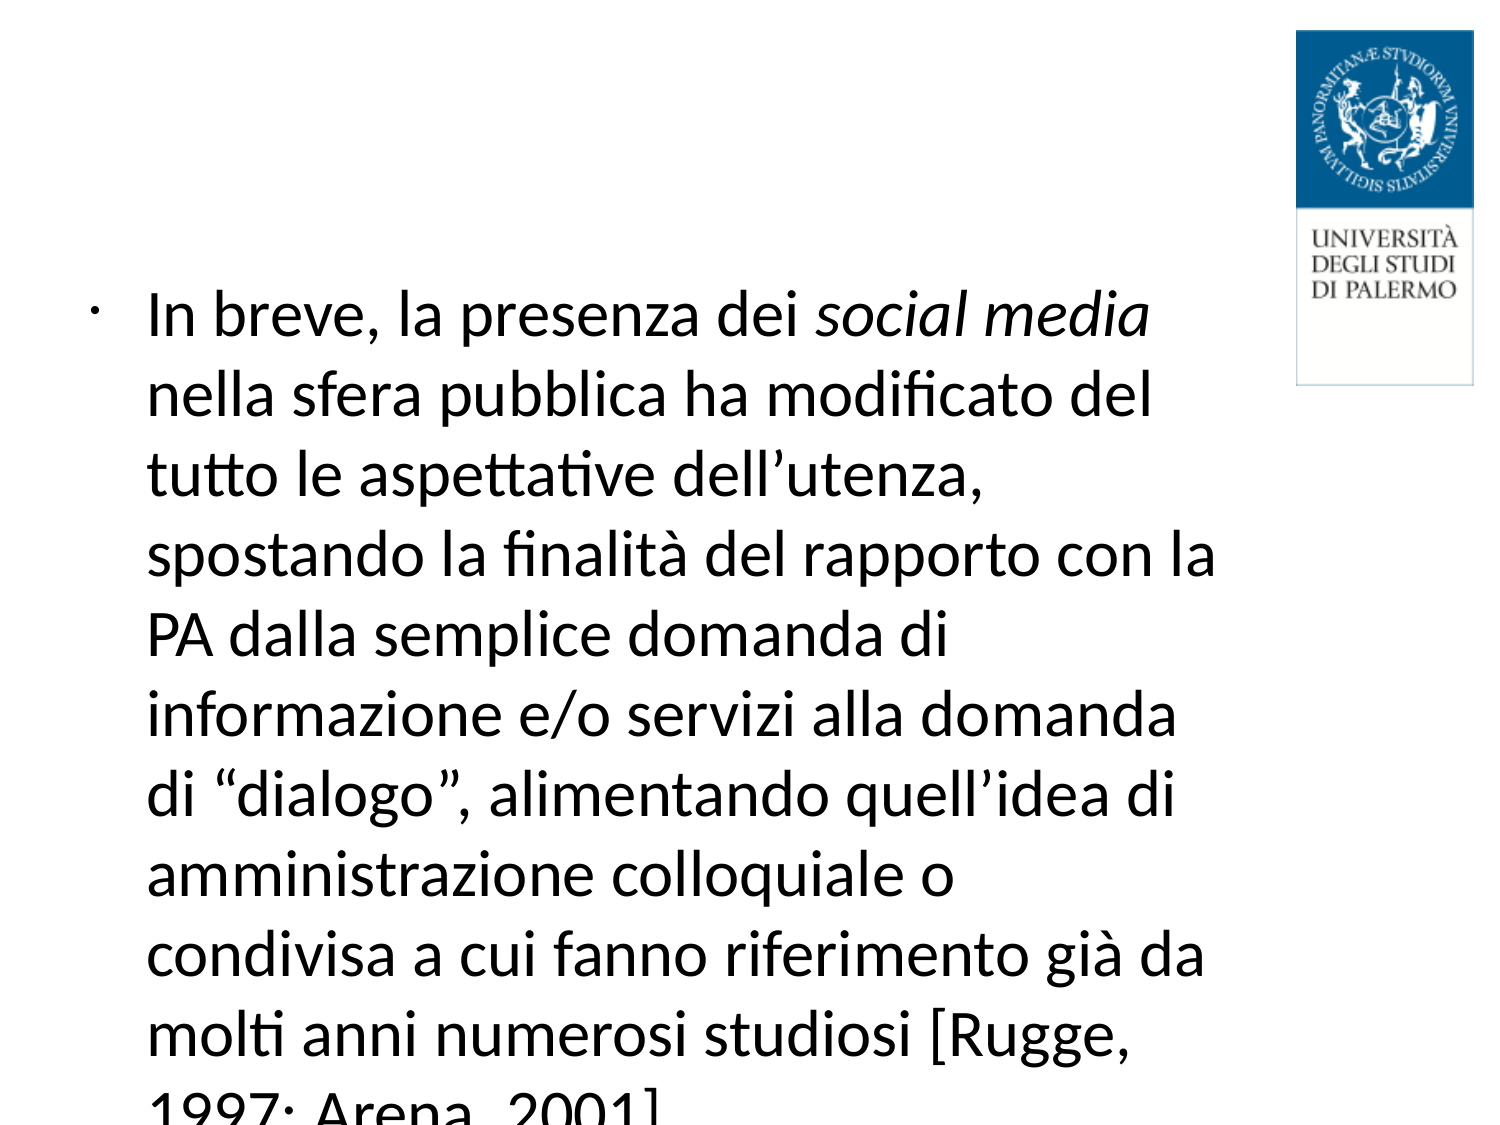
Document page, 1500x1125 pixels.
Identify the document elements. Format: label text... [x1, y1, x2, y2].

list In breve, la presenza dei social media nella sfera pubblica ha modificato del tutto le aspettative dell’utenza, spostando la finalità del rapporto con la PA dalla semplice domanda di informazione e/o servizi alla domanda di “dialogo”, alimentando quell’idea di amministrazione colloquiale o condivisa a cui fanno riferimento già da molti anni numerosi studiosi [Rugge, 1997; Arena, 2001]. [75, 262, 1235, 1005]
picture [1296, 30, 1474, 386]
